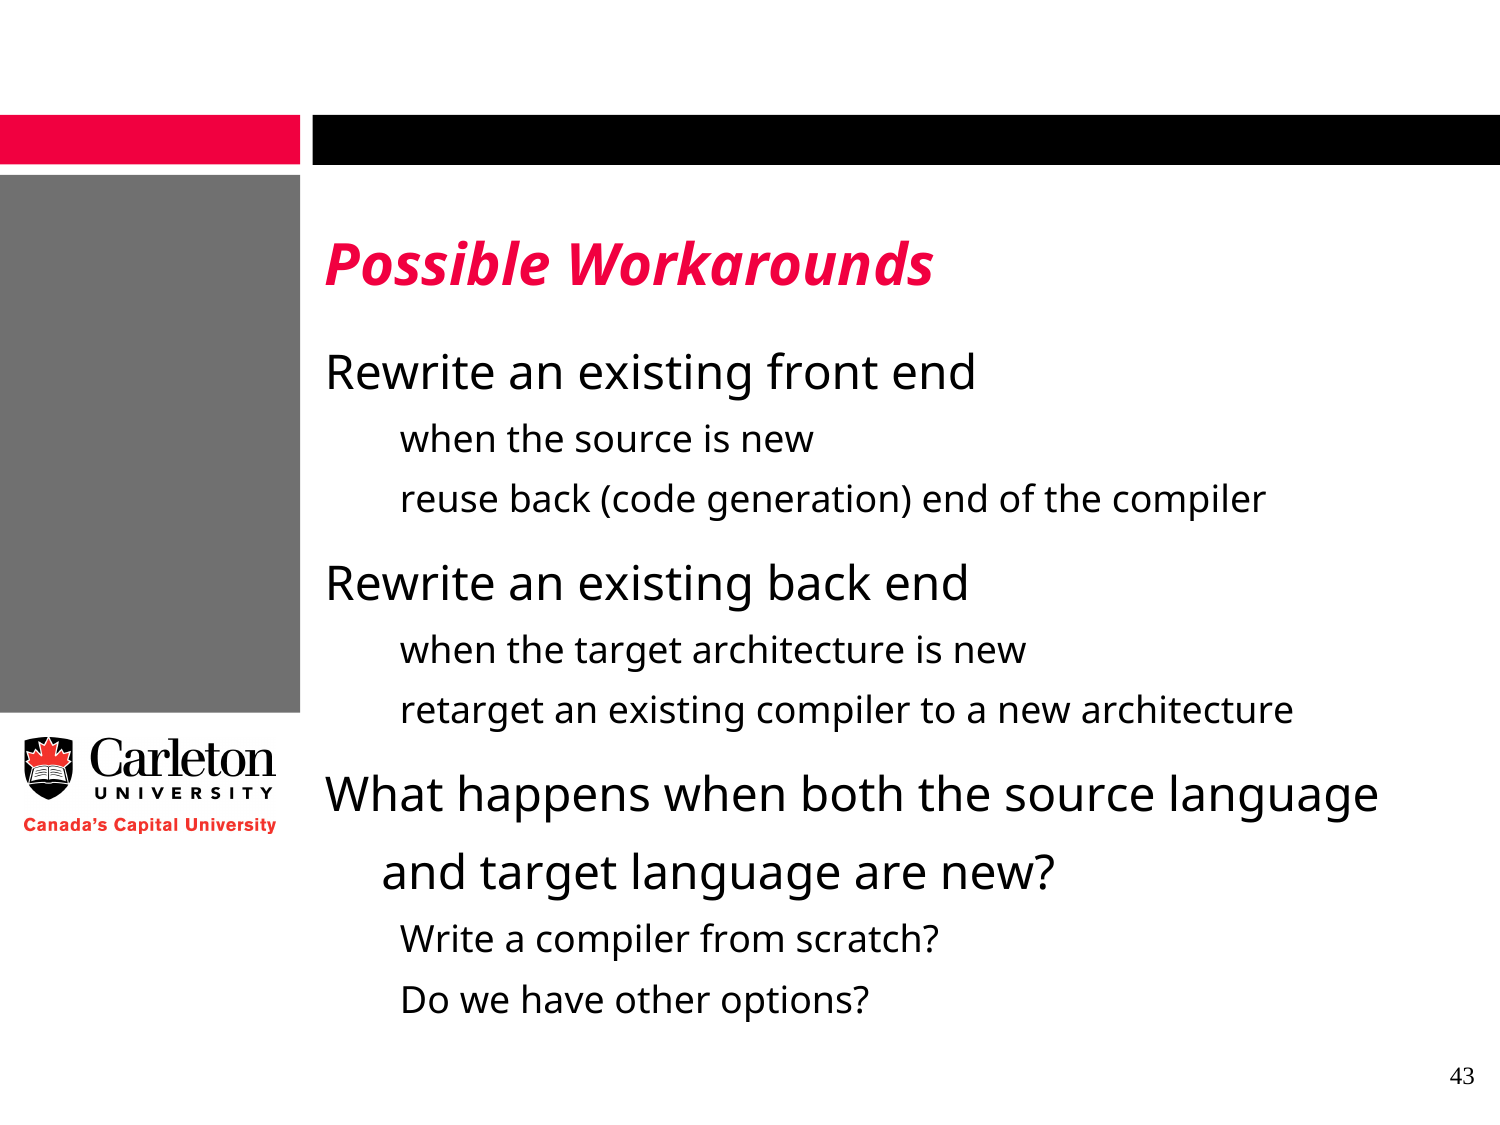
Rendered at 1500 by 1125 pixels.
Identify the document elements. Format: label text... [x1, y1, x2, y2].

title Possible Workarounds [324, 194, 1450, 324]
list Rewrite an existing front end when the source is new reuse back (code generation) end of the compiler Rewrite an existing back end when the target architecture is new retarget an existing compiler to a new architecture What happens when both the source language and target language are new? Write a compiler from scratch? Do we have other options? [324, 324, 1450, 1036]
picture [24, 737, 276, 834]
